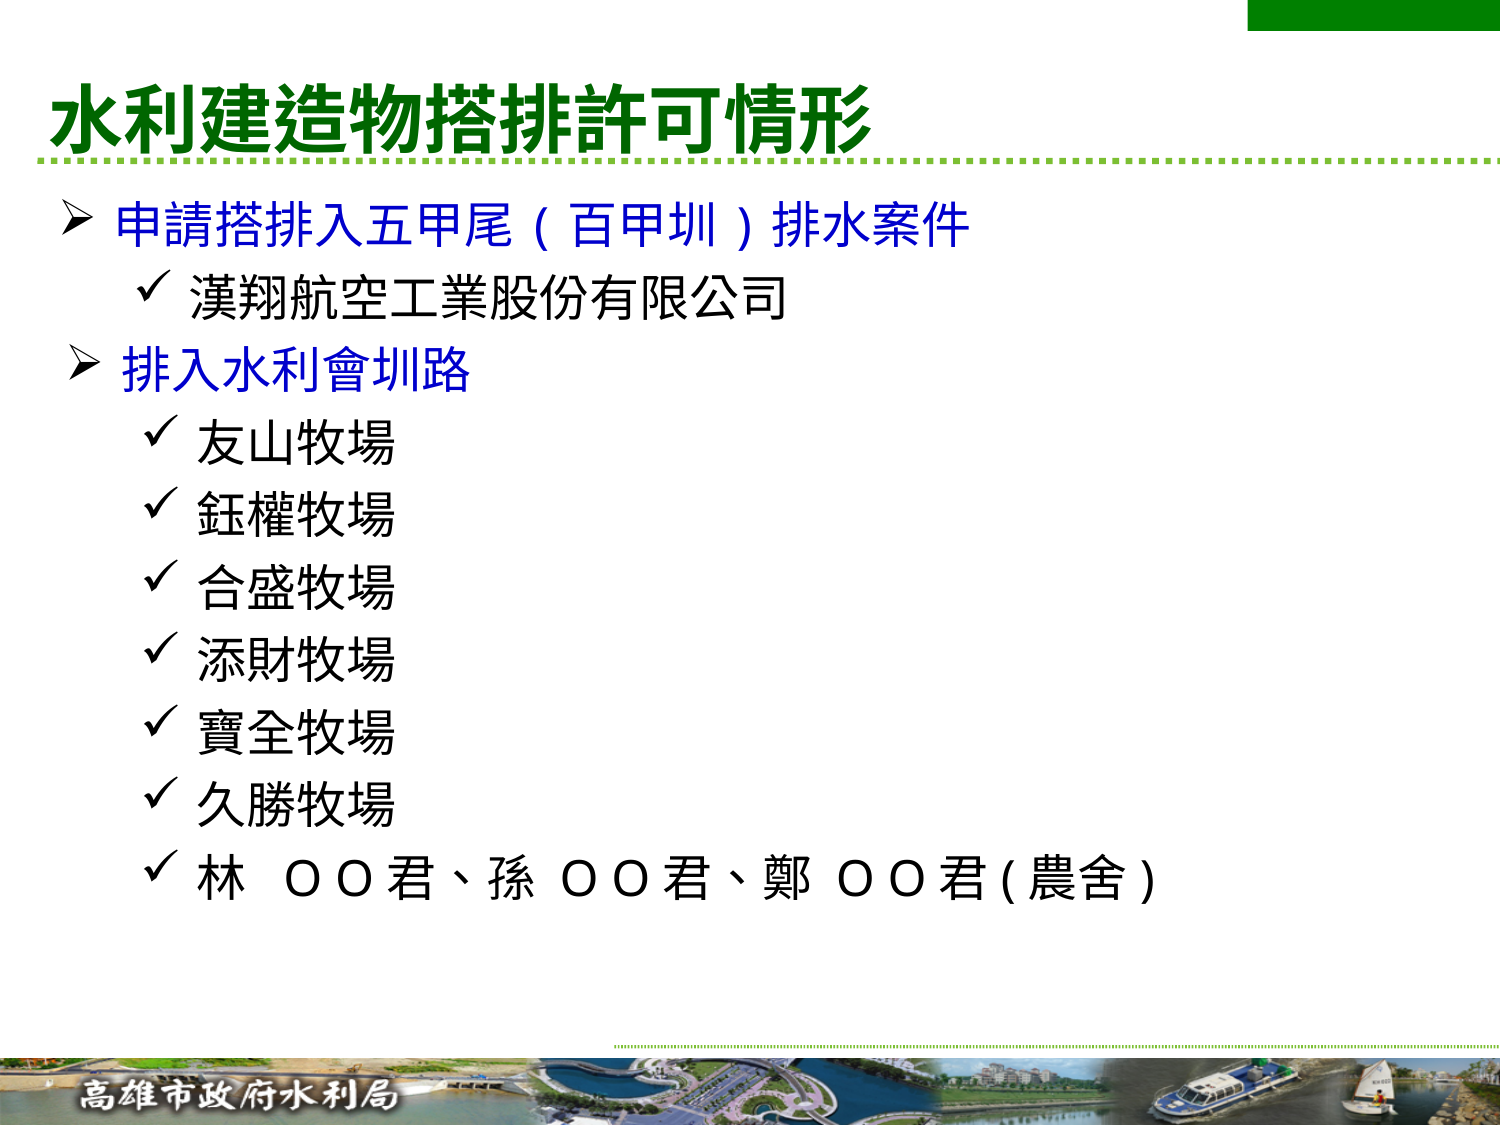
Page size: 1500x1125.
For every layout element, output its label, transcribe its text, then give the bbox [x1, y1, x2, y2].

picture [0, 1058, 1500, 1125]
text_box 排入水利會圳路 友山牧場 鈺權牧場 合盛牧場 添財牧場 寶全牧場 久勝牧場 林 O O君、孫 O O君、鄭 O O君(農舍) [32, 313, 1480, 675]
text_box 水利建造物搭排許可情形 [33, 64, 889, 170]
text_box 申請搭排入五甲尾(百甲圳)排水案件 漢翔航空工業股份有限公司 [32, 176, 1480, 360]
